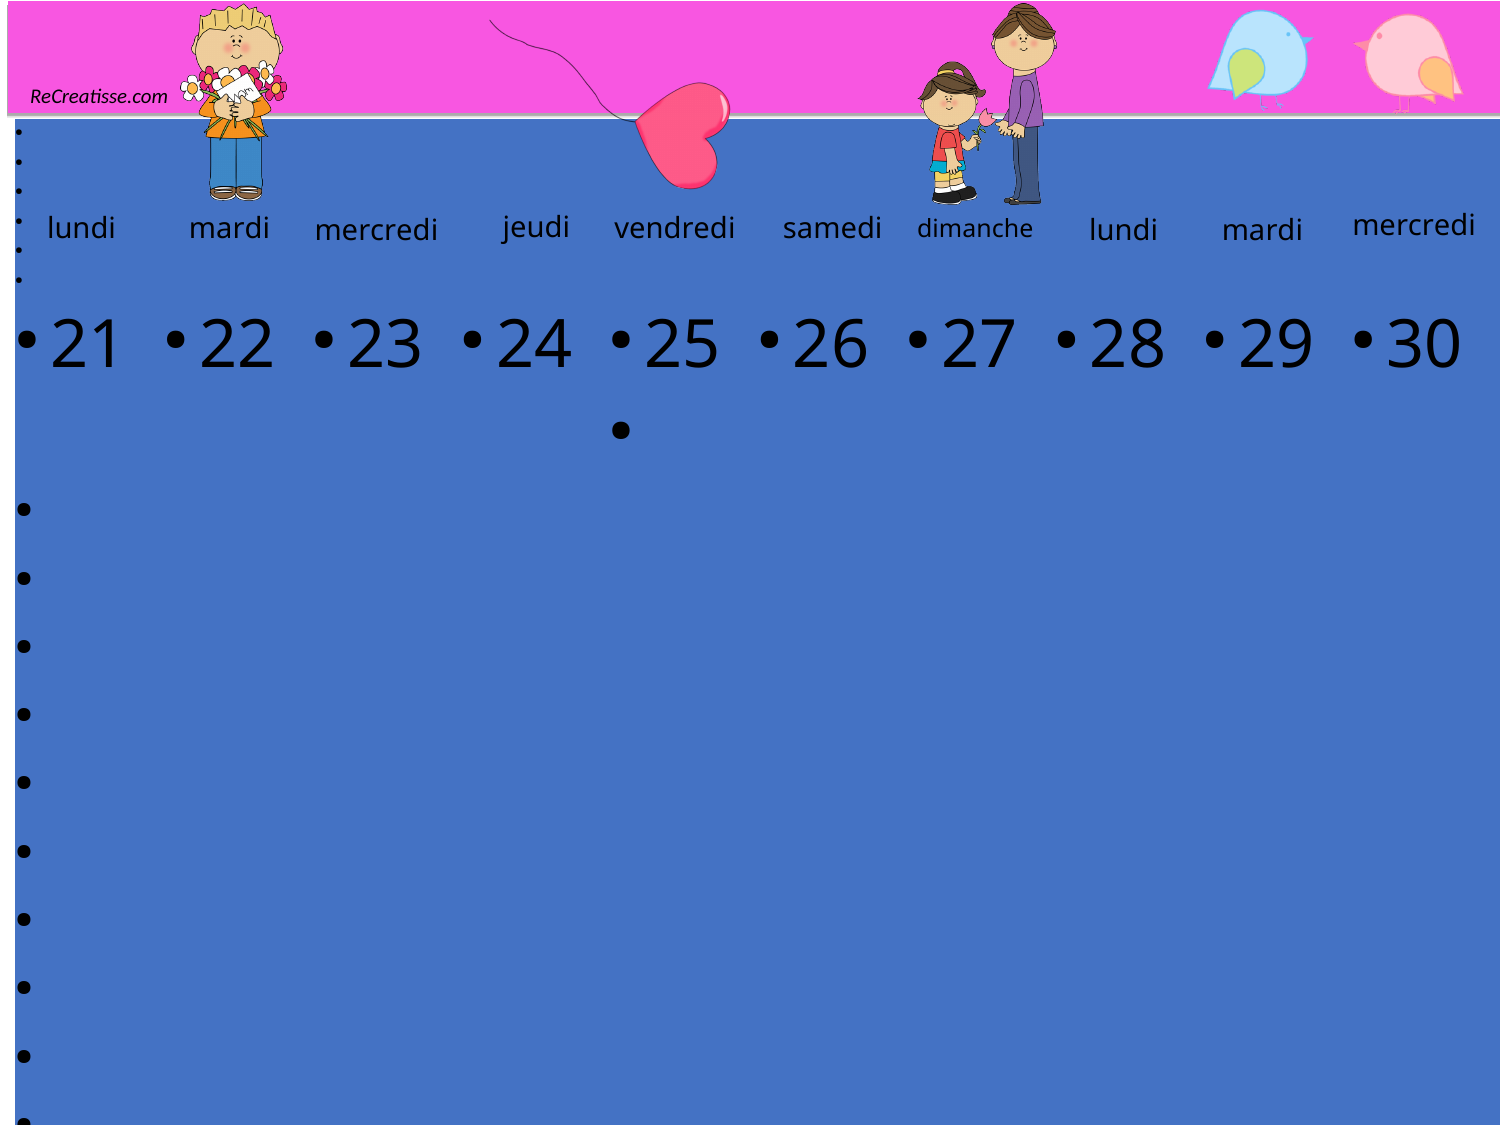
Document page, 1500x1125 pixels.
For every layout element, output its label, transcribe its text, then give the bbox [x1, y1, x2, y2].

picture [1206, 9, 1314, 111]
table_cell [164, 478, 312, 1125]
table_cell [609, 478, 758, 1125]
table_cell 26 [758, 296, 906, 478]
table_header [461, 135, 609, 296]
table_cell 29 [1203, 296, 1351, 478]
table_header [312, 119, 461, 296]
table_cell [1351, 478, 1500, 1125]
table_cell 25 [609, 296, 758, 478]
text_box mercredi [1337, 199, 1491, 249]
text_box mercredi [300, 204, 454, 254]
text_box [8, 1, 1500, 113]
table_header [906, 119, 917, 205]
text_box samedi [768, 202, 898, 252]
table_cell [1054, 478, 1203, 1125]
table_cell 22 [164, 296, 312, 478]
table_header [164, 119, 312, 296]
picture [180, 4, 287, 201]
table_cell [1203, 478, 1351, 1125]
text_box mardi [1207, 204, 1318, 254]
text_box vendredi [599, 201, 751, 252]
table_cell 21 [15, 296, 164, 478]
table_header [609, 119, 758, 296]
picture [461, 20, 738, 195]
table_cell 24 [461, 296, 609, 478]
table_header [758, 119, 906, 296]
table_header [1351, 119, 1500, 296]
text_box mardi [174, 201, 285, 251]
table_cell [15, 478, 164, 1125]
table_cell 30 [1351, 296, 1500, 478]
text_box ReCreatisse.com [15, 75, 180, 115]
text_box lundi [32, 202, 131, 252]
table_cell 27 [906, 296, 1054, 478]
table_cell 28 [1054, 296, 1203, 478]
picture [1352, 13, 1464, 115]
table_header [461, 119, 465, 132]
table_header [1203, 119, 1351, 296]
table_header [15, 119, 164, 296]
table_cell [906, 478, 1054, 1125]
text_box jeudi [488, 201, 585, 251]
table_cell 23 [312, 296, 461, 478]
table_cell [312, 478, 461, 1125]
table_cell [461, 478, 609, 1125]
text_box dimanche [902, 205, 1049, 250]
table_header [906, 205, 1054, 296]
table_cell [758, 478, 906, 1125]
table_header [1054, 119, 1203, 296]
picture [917, 3, 1057, 205]
text_box lundi [1074, 204, 1173, 254]
